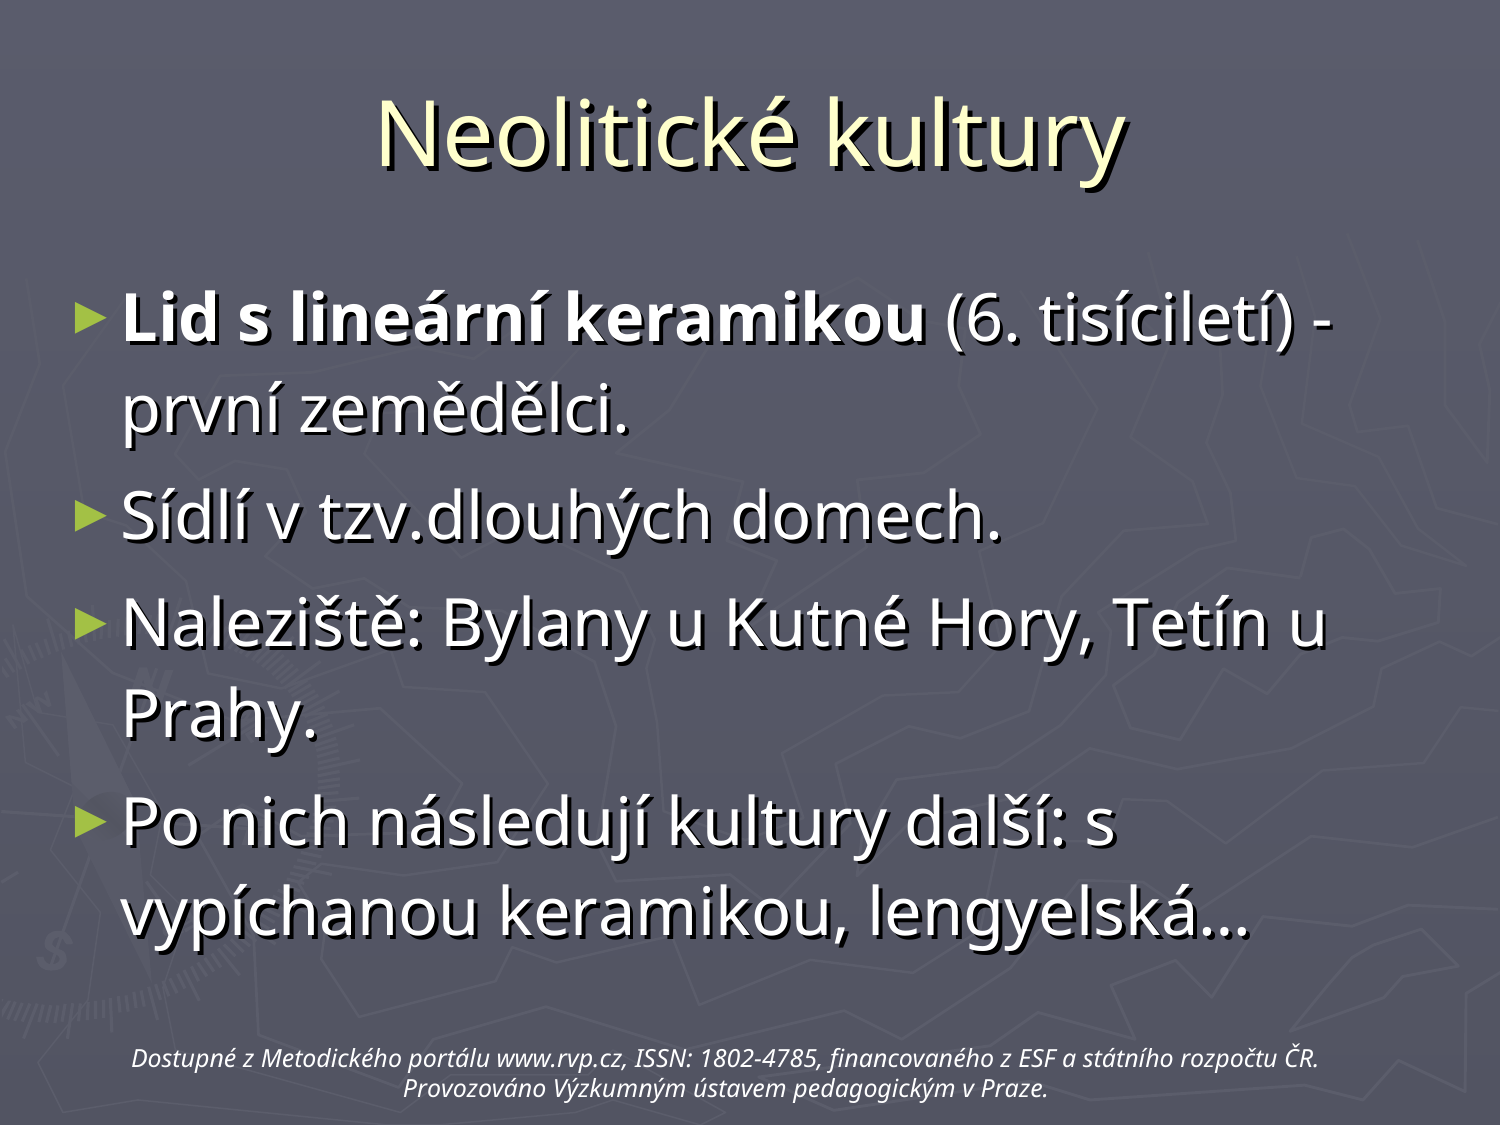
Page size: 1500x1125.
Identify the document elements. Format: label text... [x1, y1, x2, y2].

list Lid s lineární keramikou (6. tisíciletí) - první zemědělci. Sídlí v tzv.dlouhých domech. Naleziště: Bylany u Kutné Hory, Tetín u Prahy. Po nich následují kultury další: s vypíchanou keramikou, lengyelská… [49, 262, 1451, 1001]
title Neolitické kultury [49, 37, 1451, 225]
text_box Dostupné z Metodického portálu www.rvp.cz, ISSN: 1802-4785, financovaného z ESF a státního rozpočtu ČR. Provozováno Výzkumným ústavem pedagogickým v Praze. [105, 1042, 1348, 1103]
